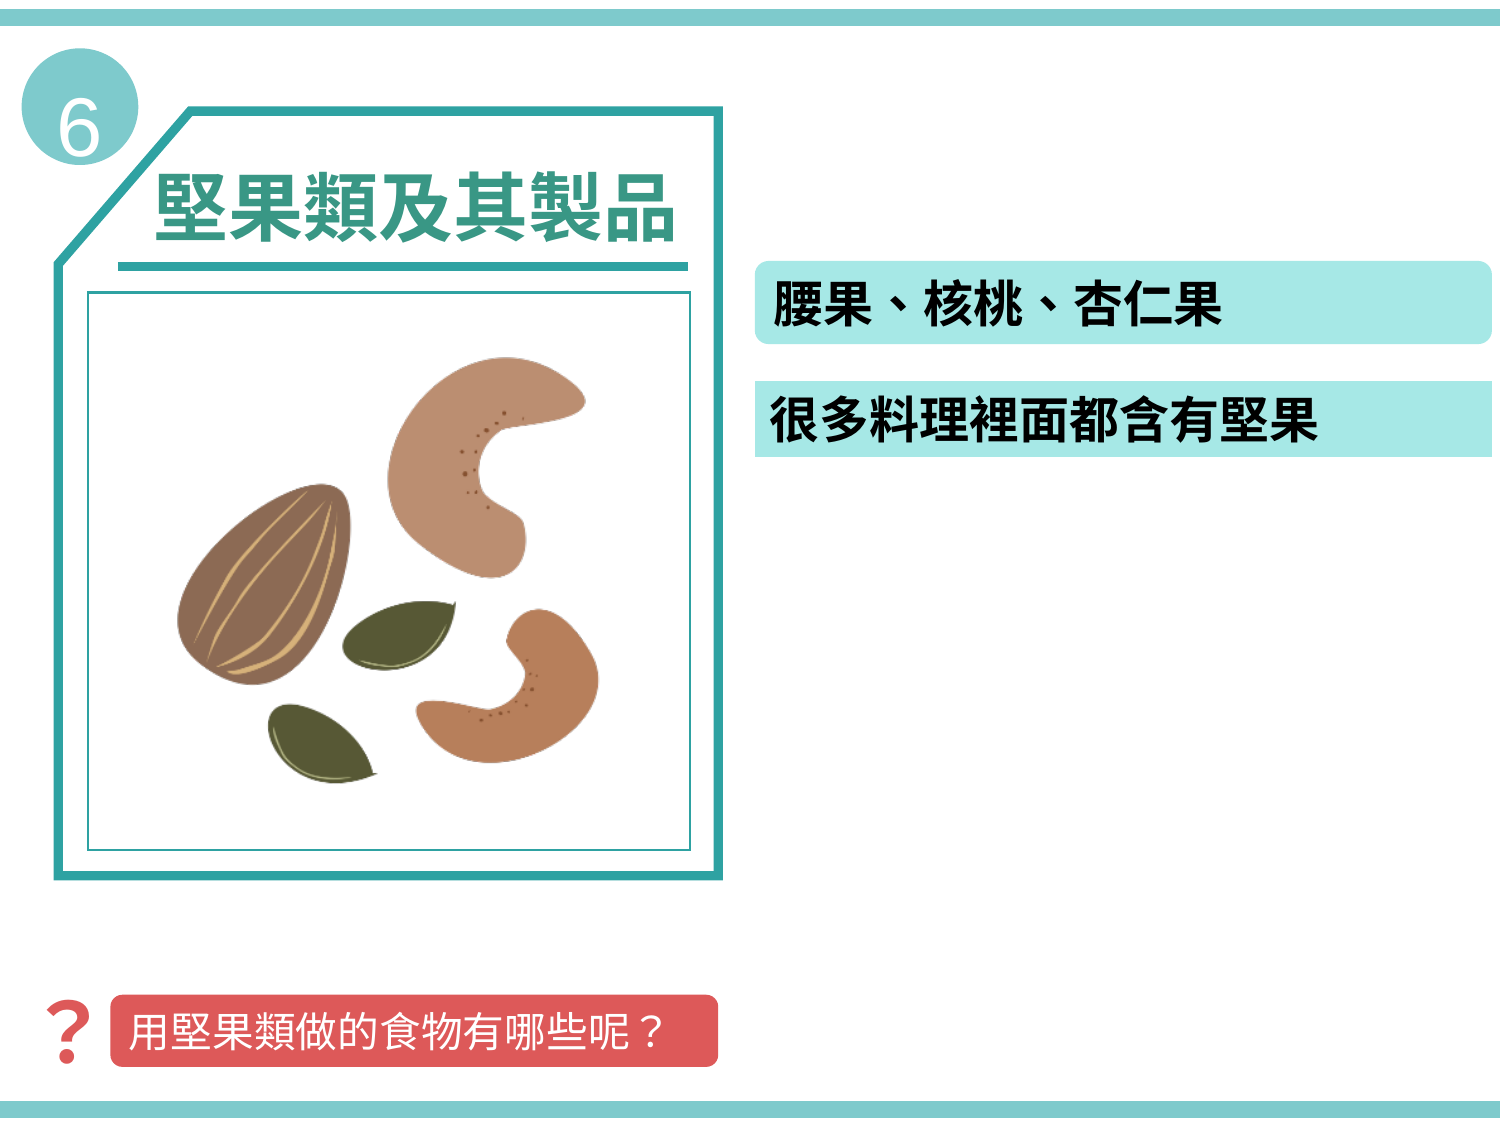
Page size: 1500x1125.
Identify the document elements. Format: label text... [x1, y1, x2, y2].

text_box 用堅果類做的食物有哪些呢？ [118, 994, 719, 1067]
text_box [0, 9, 1500, 26]
text_box [0, 1101, 1500, 1118]
text_box ？ [11, 973, 118, 1090]
text_box 6 [21, 48, 139, 165]
picture [165, 326, 612, 801]
text_box 很多料理裡面都含有堅果 [755, 381, 1492, 457]
text_box 堅果類及其製品 [138, 153, 694, 258]
text_box 腰果、核桃、杏仁果 [754, 260, 1492, 345]
